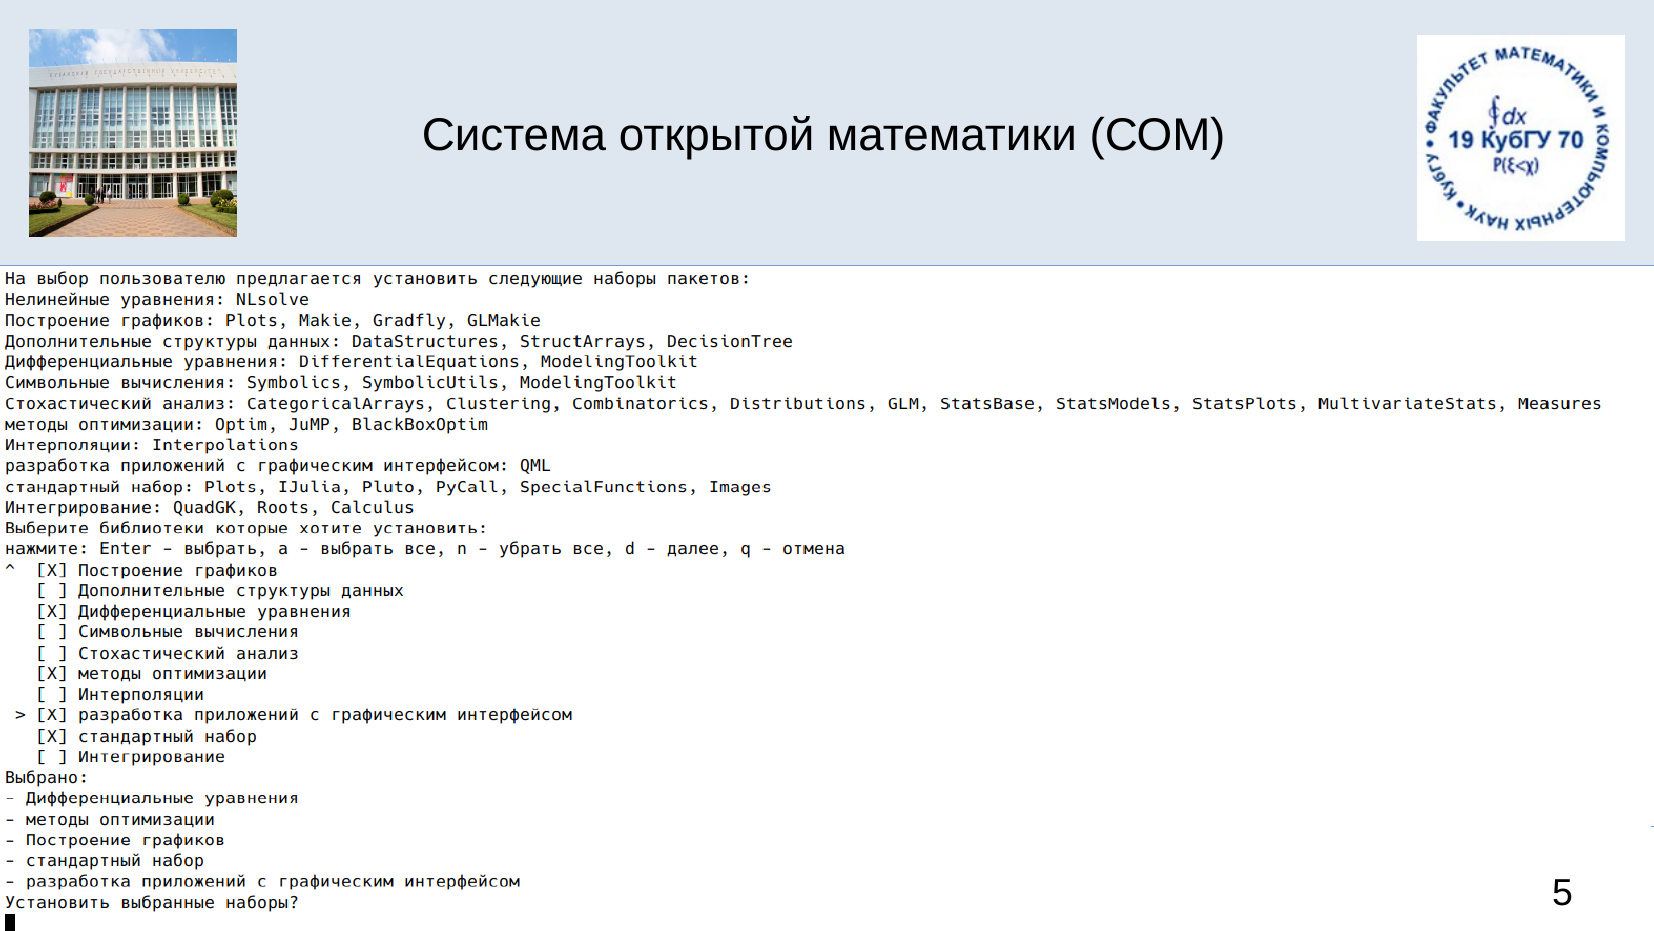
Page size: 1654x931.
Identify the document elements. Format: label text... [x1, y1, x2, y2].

text_box <номер> [1537, 863, 1654, 931]
picture [0, 267, 1651, 931]
picture [29, 29, 237, 237]
picture [1417, 35, 1625, 241]
title Система открытой математики (СОМ) [262, 6, 1386, 264]
text_box [0, 0, 1654, 265]
